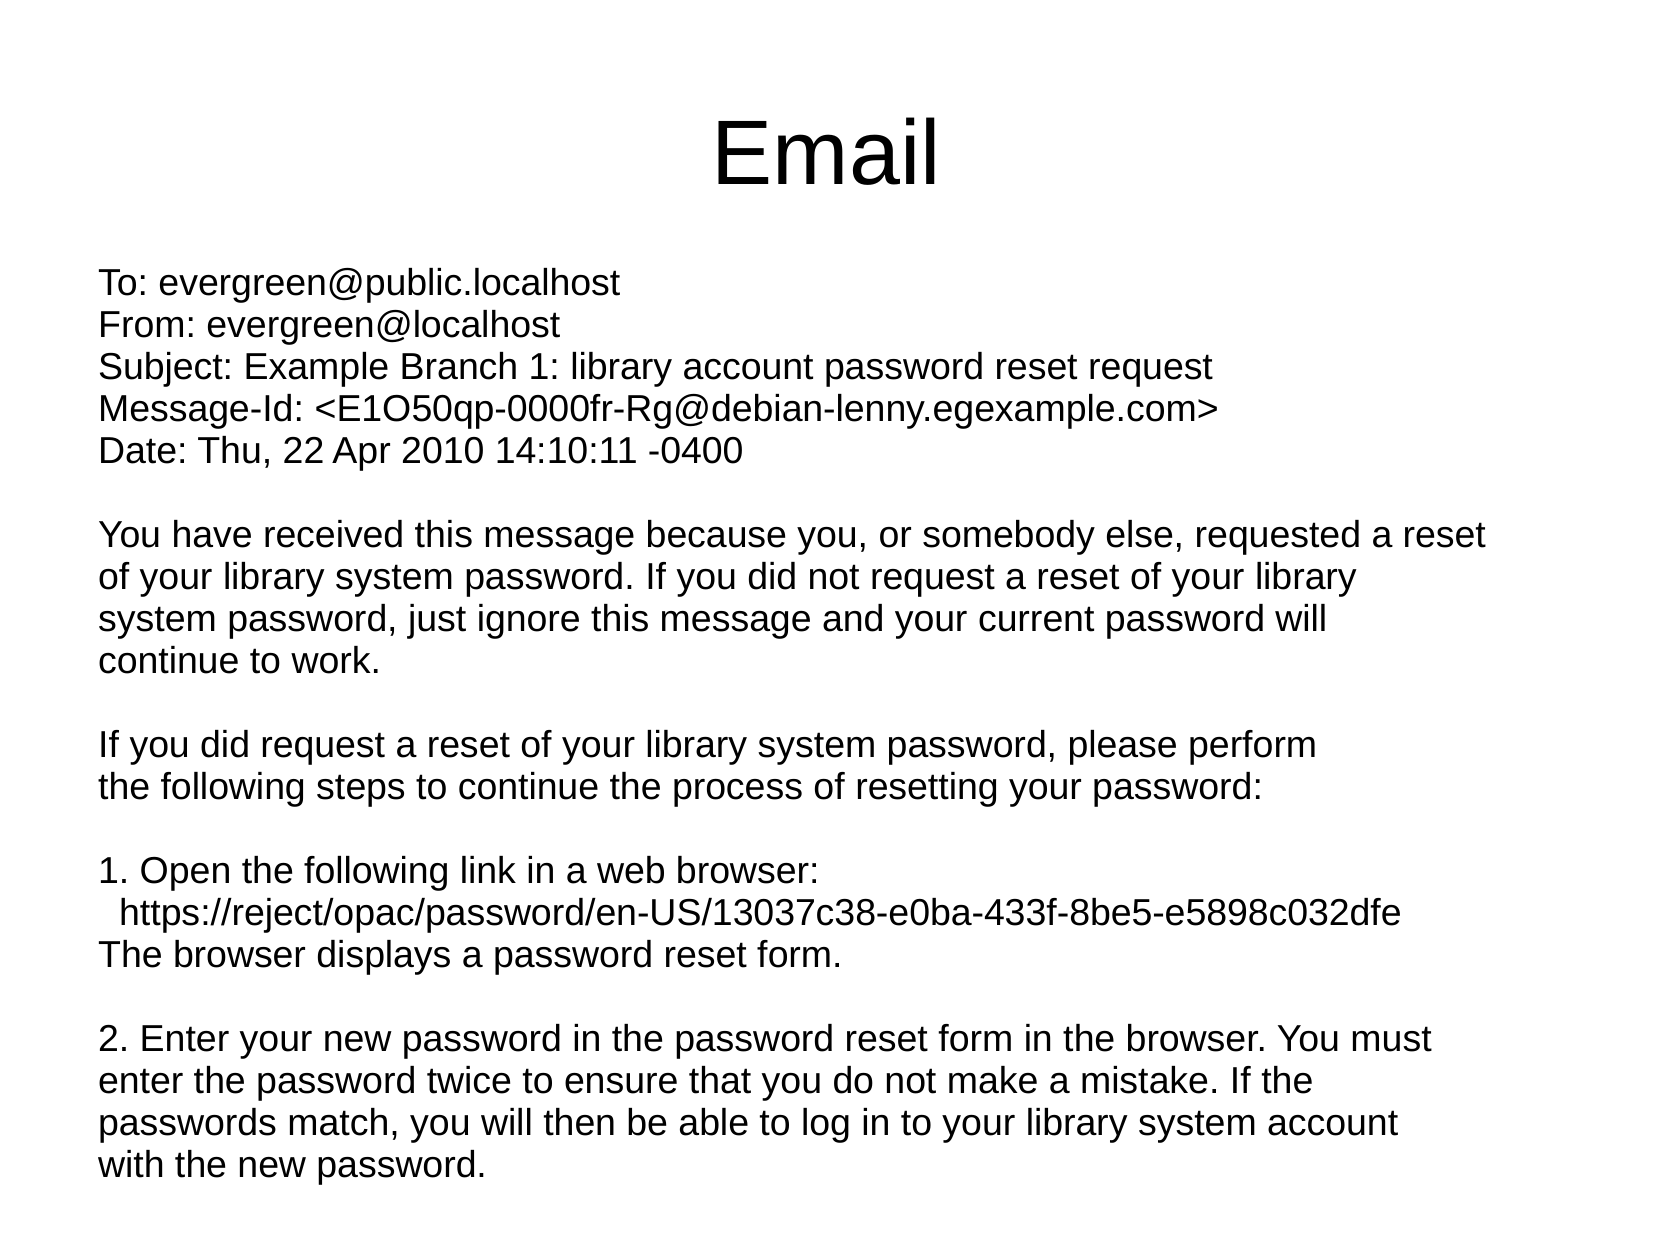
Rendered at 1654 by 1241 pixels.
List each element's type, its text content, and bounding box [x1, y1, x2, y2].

title Email [82, 56, 1571, 250]
text_box To: evergreen@public.localhost From: evergreen@localhost Subject: Example Branch 1: library account password reset request Message-Id: <E1O50qp-0000fr-Rg@debian-lenny.egexample.com> Date: Thu, 22 Apr 2010 14:10:11 -0400 You have received this message because you, or somebody else, requested a reset of your library system password. If you did not request a reset of your library system password, just ignore this message and your current password will continue to work. If you did request a reset of your library system password, please perform the following steps to continue the process of resetting your password: 1. Open the following link in a web browser: https://reject/opac/password/en-US/13037c38-e0ba-433f-8be5-e5898c032dfe The browser displays a password reset form. 2. Enter your new password in the password reset form in the browser. You must enter the password twice to ensure that you do not make a mistake. If the passwords match, you will then be able to log in to your library system account with the new password. [83, 254, 1502, 1194]
